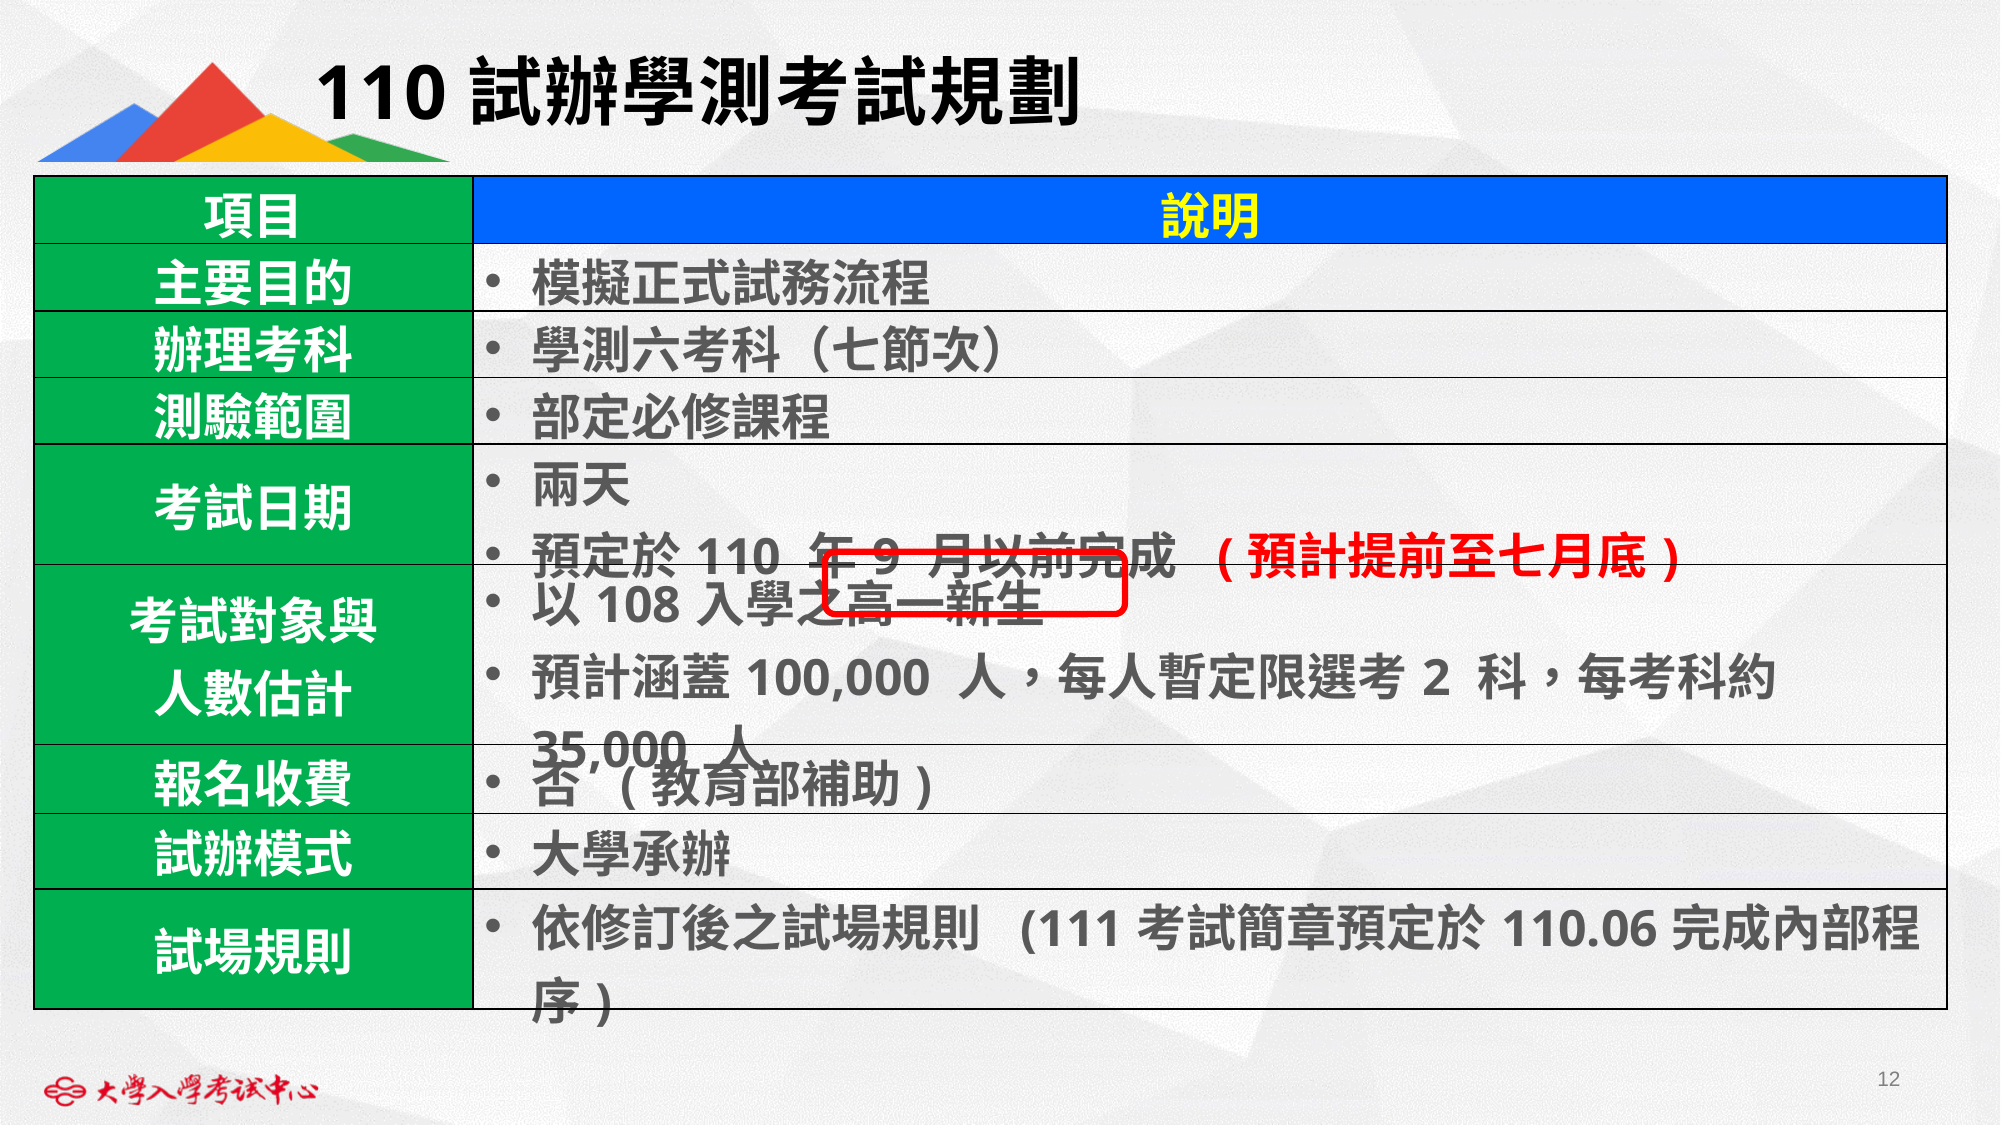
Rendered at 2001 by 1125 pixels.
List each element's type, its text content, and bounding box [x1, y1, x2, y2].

table_header 說明 [474, 177, 1946, 243]
table_header 項目 [35, 177, 472, 243]
table_cell 主要目的 [35, 244, 472, 310]
table_cell 以108入學之高一新生 預計涵蓋100,000 人，每人暫定限選考2 科，每考科約35,000 人 [474, 565, 1946, 744]
table_cell 否 (教育部補助) [474, 745, 1946, 813]
text_box 110試辦學測考試規劃 [299, 37, 1738, 143]
table_cell 依修訂後之試場規則 (111考試簡章預定於110.06完成內部程序) [474, 890, 1946, 1008]
table_cell 部定必修課程 [474, 378, 1946, 443]
table_cell 模擬正式試務流程 [474, 244, 1946, 310]
table_cell 大學承辦 [474, 814, 1946, 888]
table_cell 學測六考科（七節次） [474, 312, 1946, 377]
table_cell 考試對象與 人數估計 [35, 565, 472, 744]
table_cell 兩天 預定於110 年9 月以前完成 (預計提前至七月底) [474, 445, 1946, 564]
slide_number <編號> [1862, 1058, 1950, 1119]
table_cell 報名收費 [35, 745, 472, 813]
table_cell 測驗範圍 [35, 378, 472, 443]
table_cell 辦理考科 [35, 312, 472, 377]
table_cell 試辦模式 [35, 814, 472, 888]
table_cell 試場規則 [35, 890, 472, 1008]
table_cell 以108入學之高一新生 預計涵蓋100,000 人，每人暫定限選考2 科，每考科約35,000 人 [829, 565, 1121, 611]
picture [0, 0, 2001, 1125]
table_cell 考試日期 [35, 445, 472, 564]
